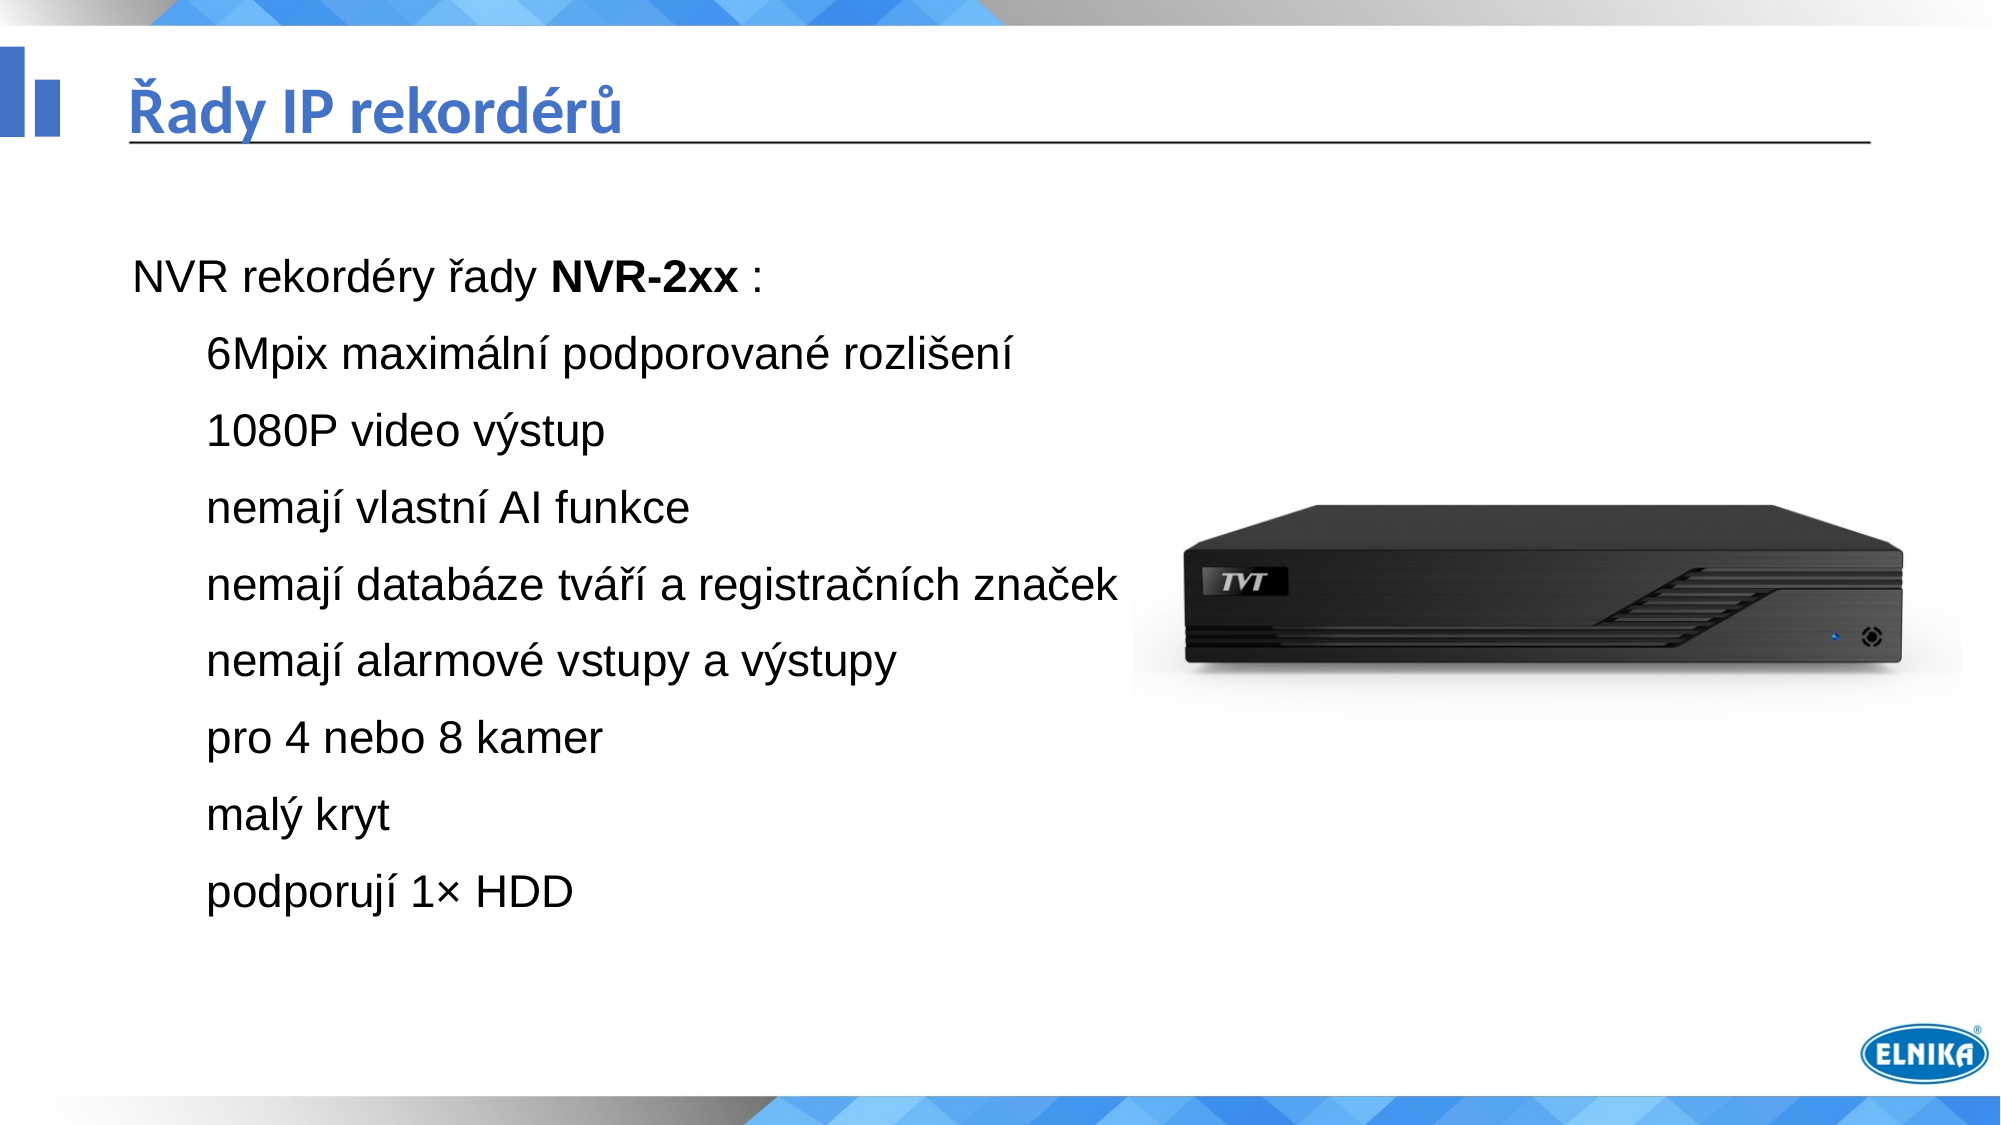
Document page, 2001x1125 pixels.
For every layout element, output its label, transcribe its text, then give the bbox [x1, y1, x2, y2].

text_box NVR rekordéry řady NVR-2xx : 6Mpix maximální podporované rozlišení 1080P video výstup nemají vlastní AI funkce nemají databáze tváří a registračních značek nemají alarmové vstupy a výstupy pro 4 nebo 8 kamer malý kryt podporují 1× HDD [118, 217, 1133, 925]
text_box Řady IP rekordérů [78, 58, 1152, 154]
picture [0, 0, 2001, 1125]
